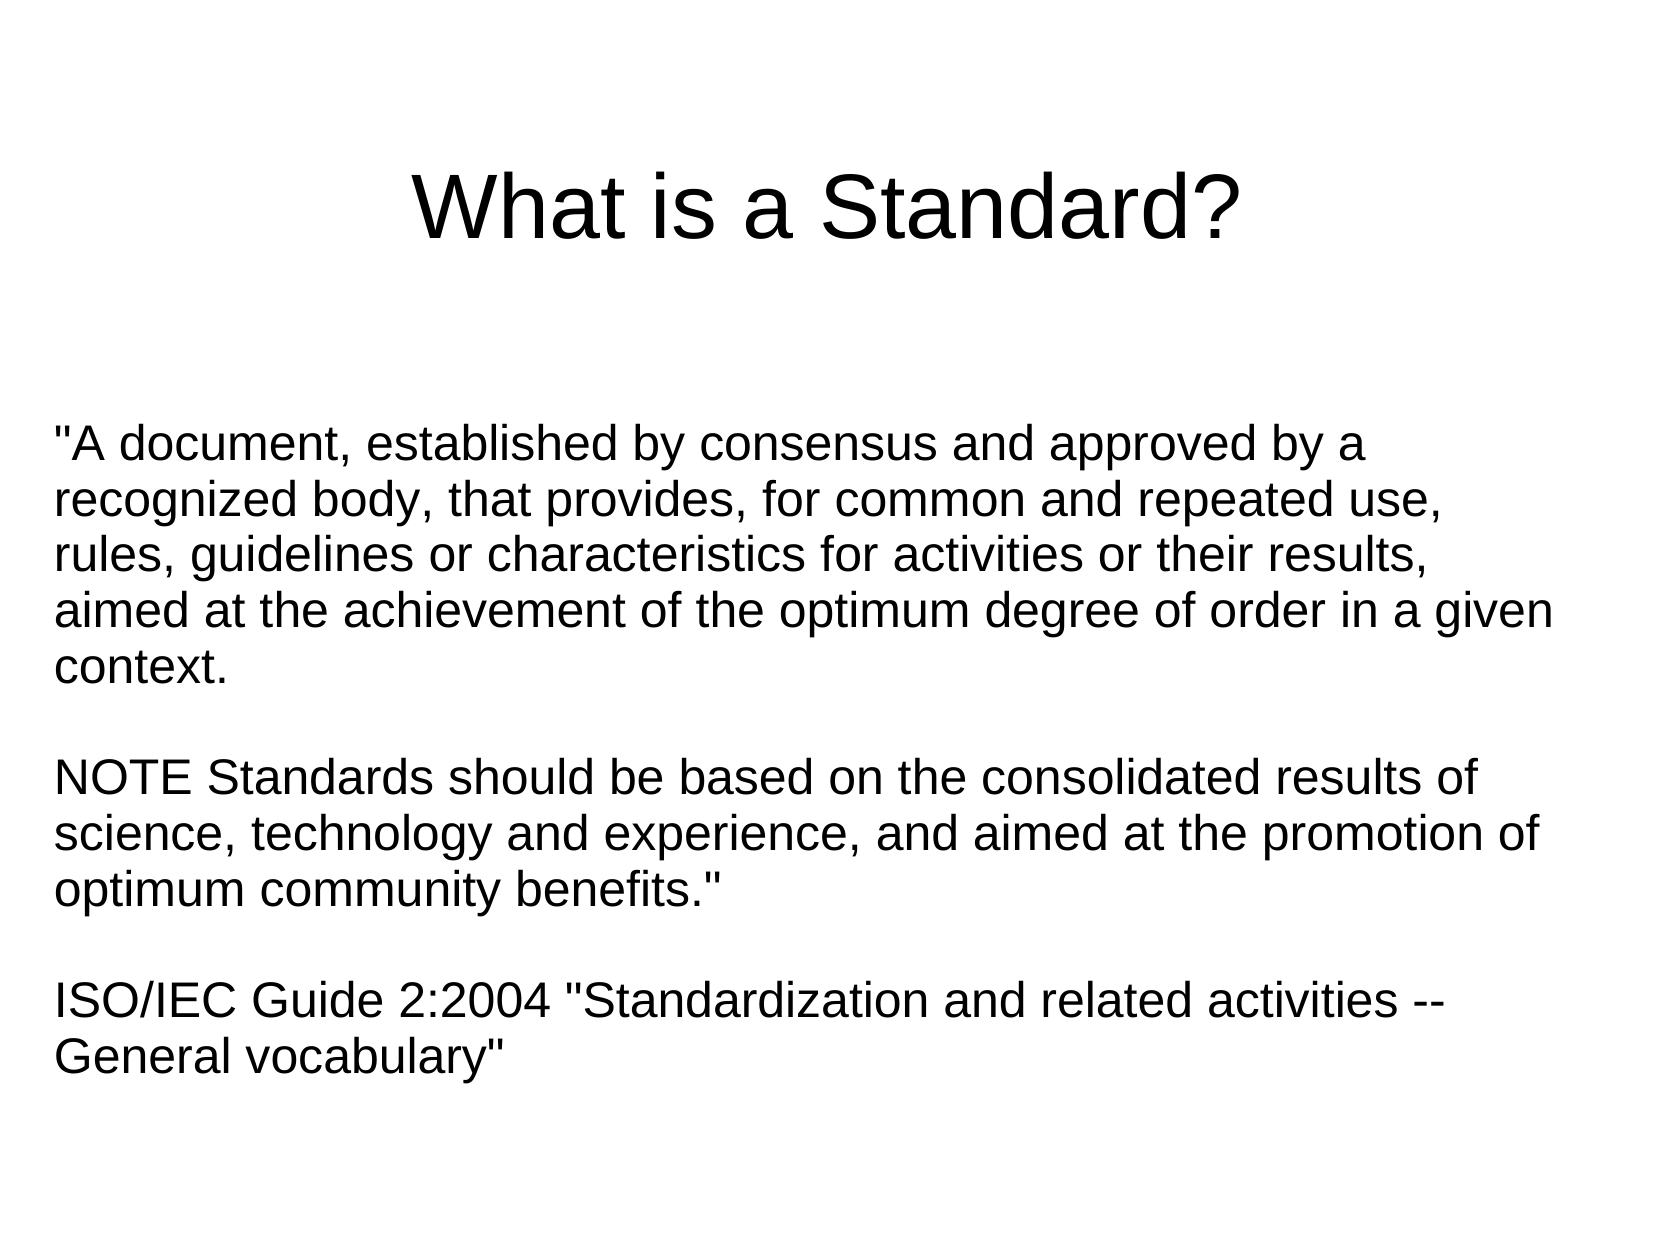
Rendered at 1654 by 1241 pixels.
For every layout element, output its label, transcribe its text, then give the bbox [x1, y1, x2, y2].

text_box "A document, established by consensus and approved by a recognized body, that provides, for common and repeated use, rules, guidelines or characteristics for activities or their results, aimed at the achievement of the optimum degree of order in a given context. NOTE Standards should be based on the consolidated results of science, technology and experience, and aimed at the promotion of optimum community benefits." ISO/IEC Guide 2:2004 "Standardization and related activities -- General vocabulary" [53, 415, 1580, 1091]
title What is a Standard? [121, 102, 1534, 311]
